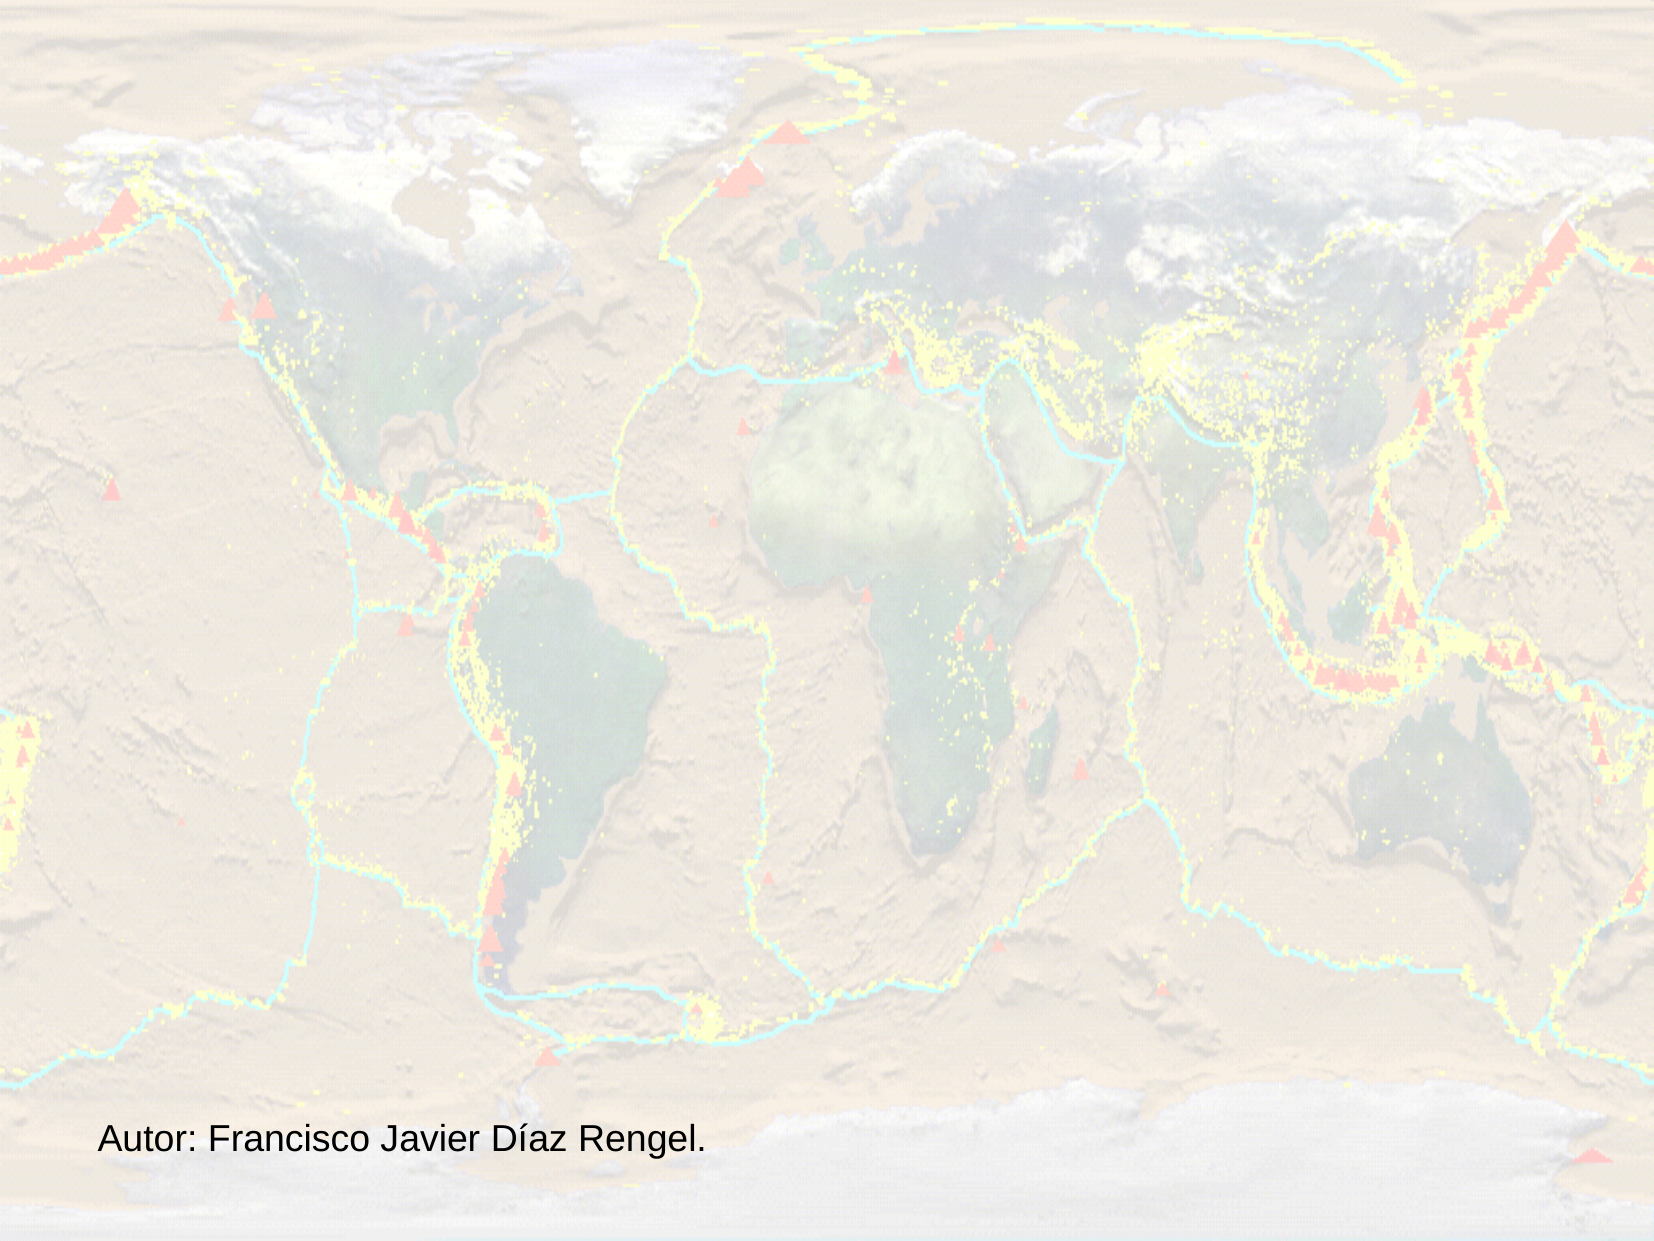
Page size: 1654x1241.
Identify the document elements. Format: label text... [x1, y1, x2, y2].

picture [0, 0, 1654, 1241]
text_box Autor: Francisco Javier Díaz Rengel. [82, 1110, 723, 1168]
